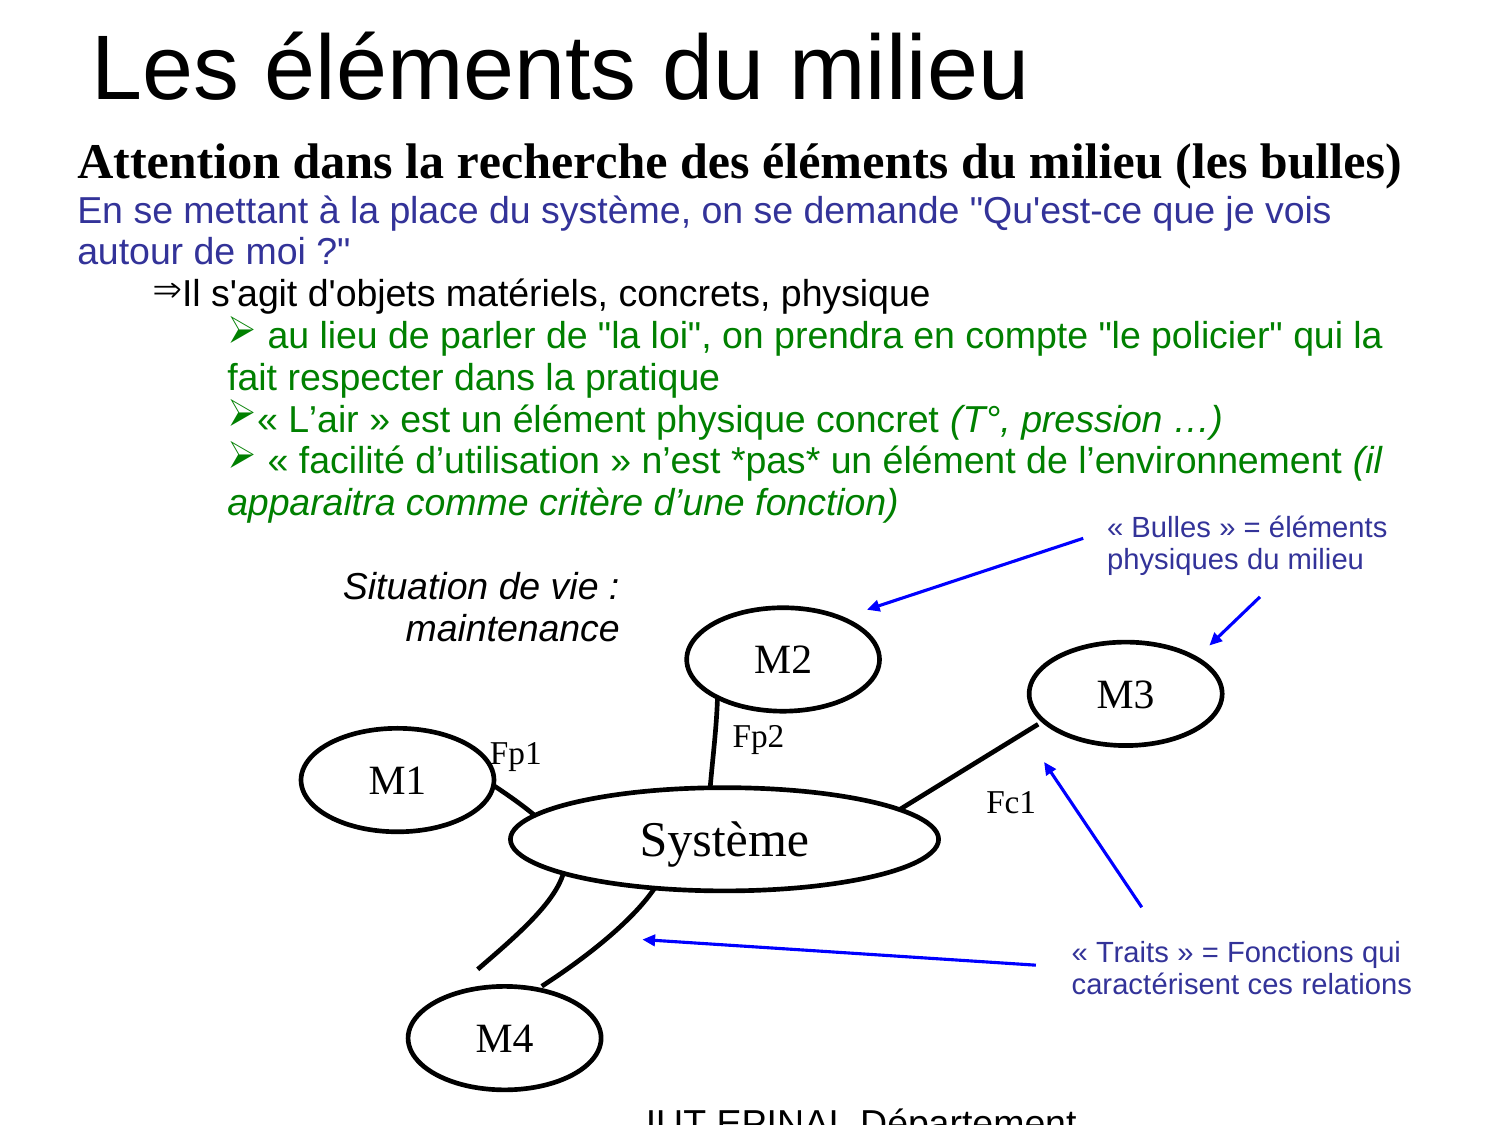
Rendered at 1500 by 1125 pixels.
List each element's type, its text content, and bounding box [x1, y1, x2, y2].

text_box Situation de vie : maintenance [206, 558, 635, 658]
text_box M2 [686, 607, 880, 712]
text_box M3 [1029, 642, 1223, 746]
text_box M1 [301, 728, 494, 832]
text_box Attention dans la recherche des éléments du milieu (les bulles) En se mettant à la place du système, on se demande "Qu'est-ce que je vois autour de moi ?" Il s'agit d'objets matériels, concrets, physique au lieu de parler de "la loi", on prendra en compte "le policier" qui la fait respecter dans la pratique « L’air » est un élément physique concret (T°, pression …) « facilité d’utilisation » n’est *pas* un élément de l’environnement (il apparaitra comme critère d’une fonction) [62, 125, 1436, 616]
text_box « Bulles » = éléments physiques du milieu [1092, 503, 1429, 584]
text_box M4 [408, 986, 602, 1090]
text_box « Traits » = Fonctions qui caractérisent ces relations [1056, 928, 1483, 1010]
text_box Fc1 [971, 775, 1052, 829]
text_box Fp1 [475, 726, 557, 780]
text_box Les éléments du milieu [76, 0, 1427, 138]
text_box Fp2 [717, 709, 800, 763]
text_box Système [510, 787, 939, 891]
